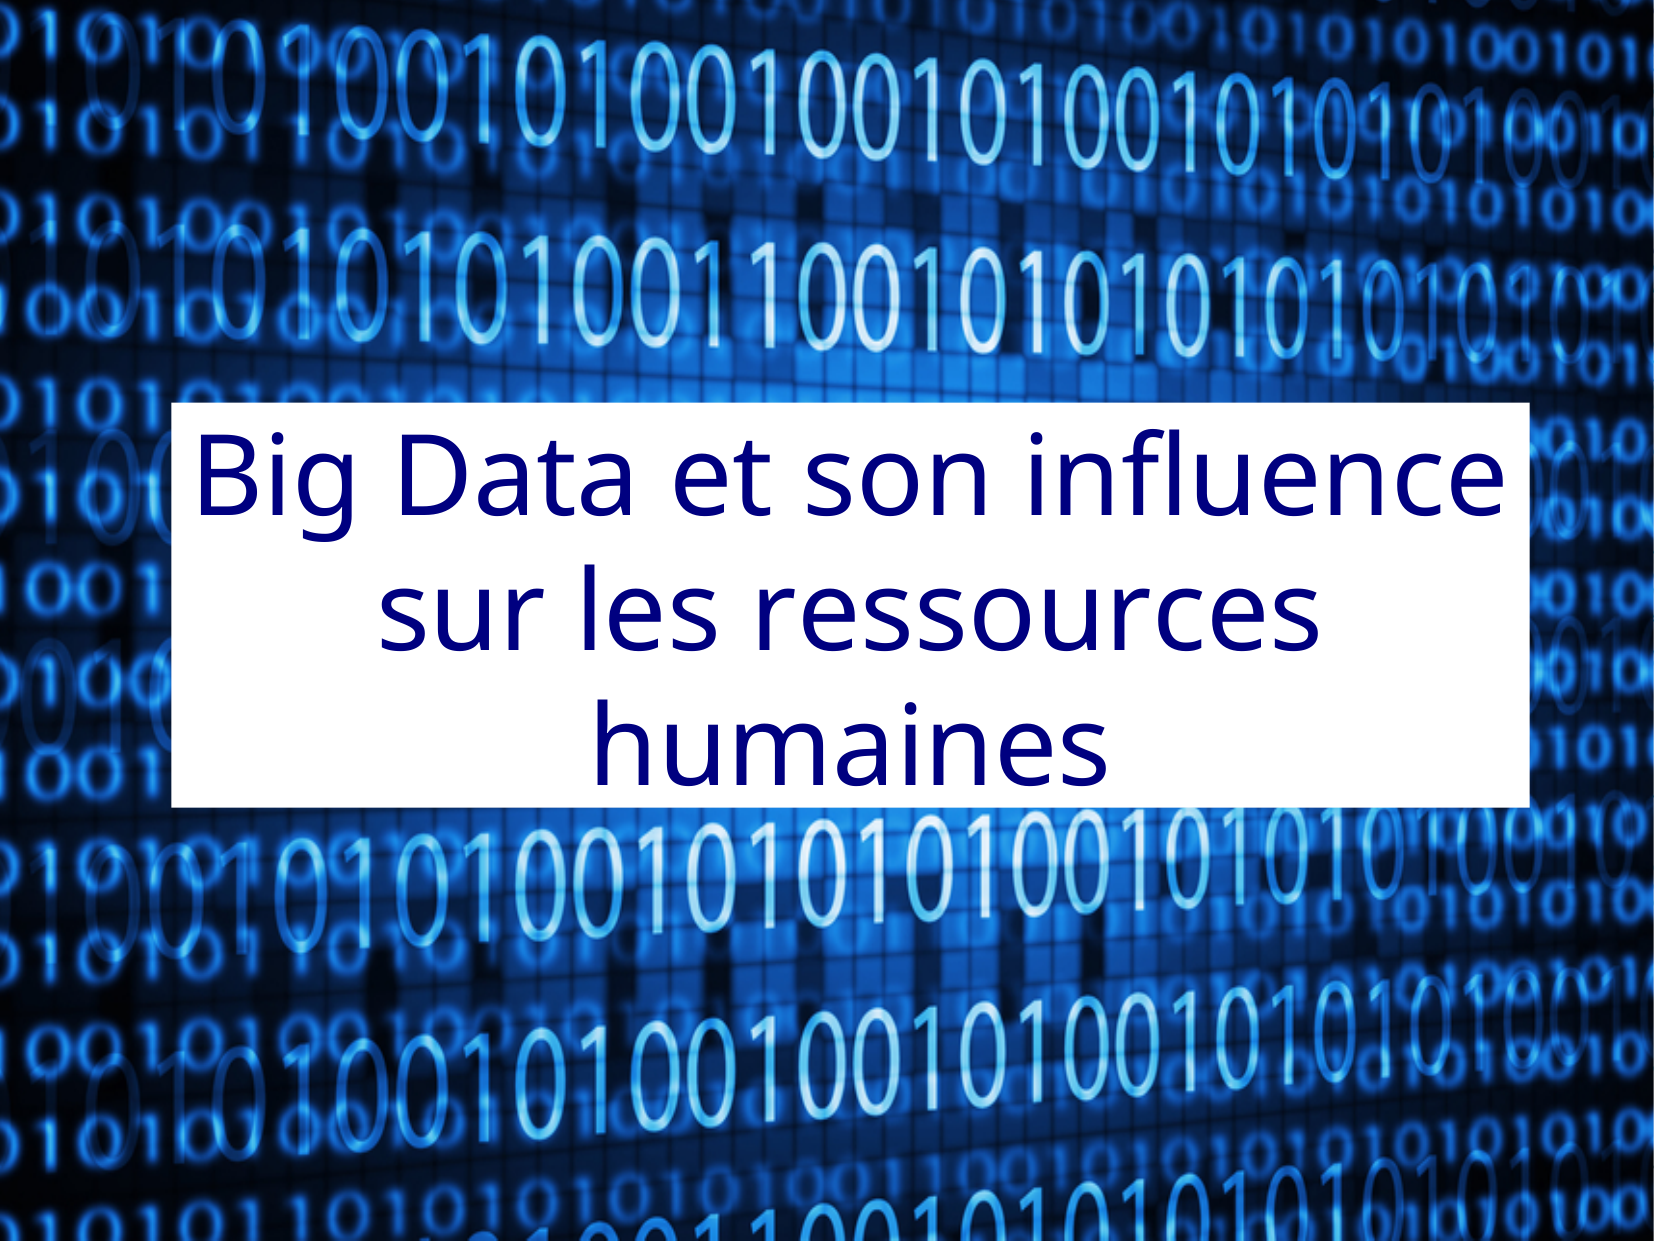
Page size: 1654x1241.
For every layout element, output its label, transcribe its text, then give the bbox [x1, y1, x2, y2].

title Big Data et son influence sur les ressources humaines [171, 468, 1530, 742]
picture [0, 0, 1654, 1241]
